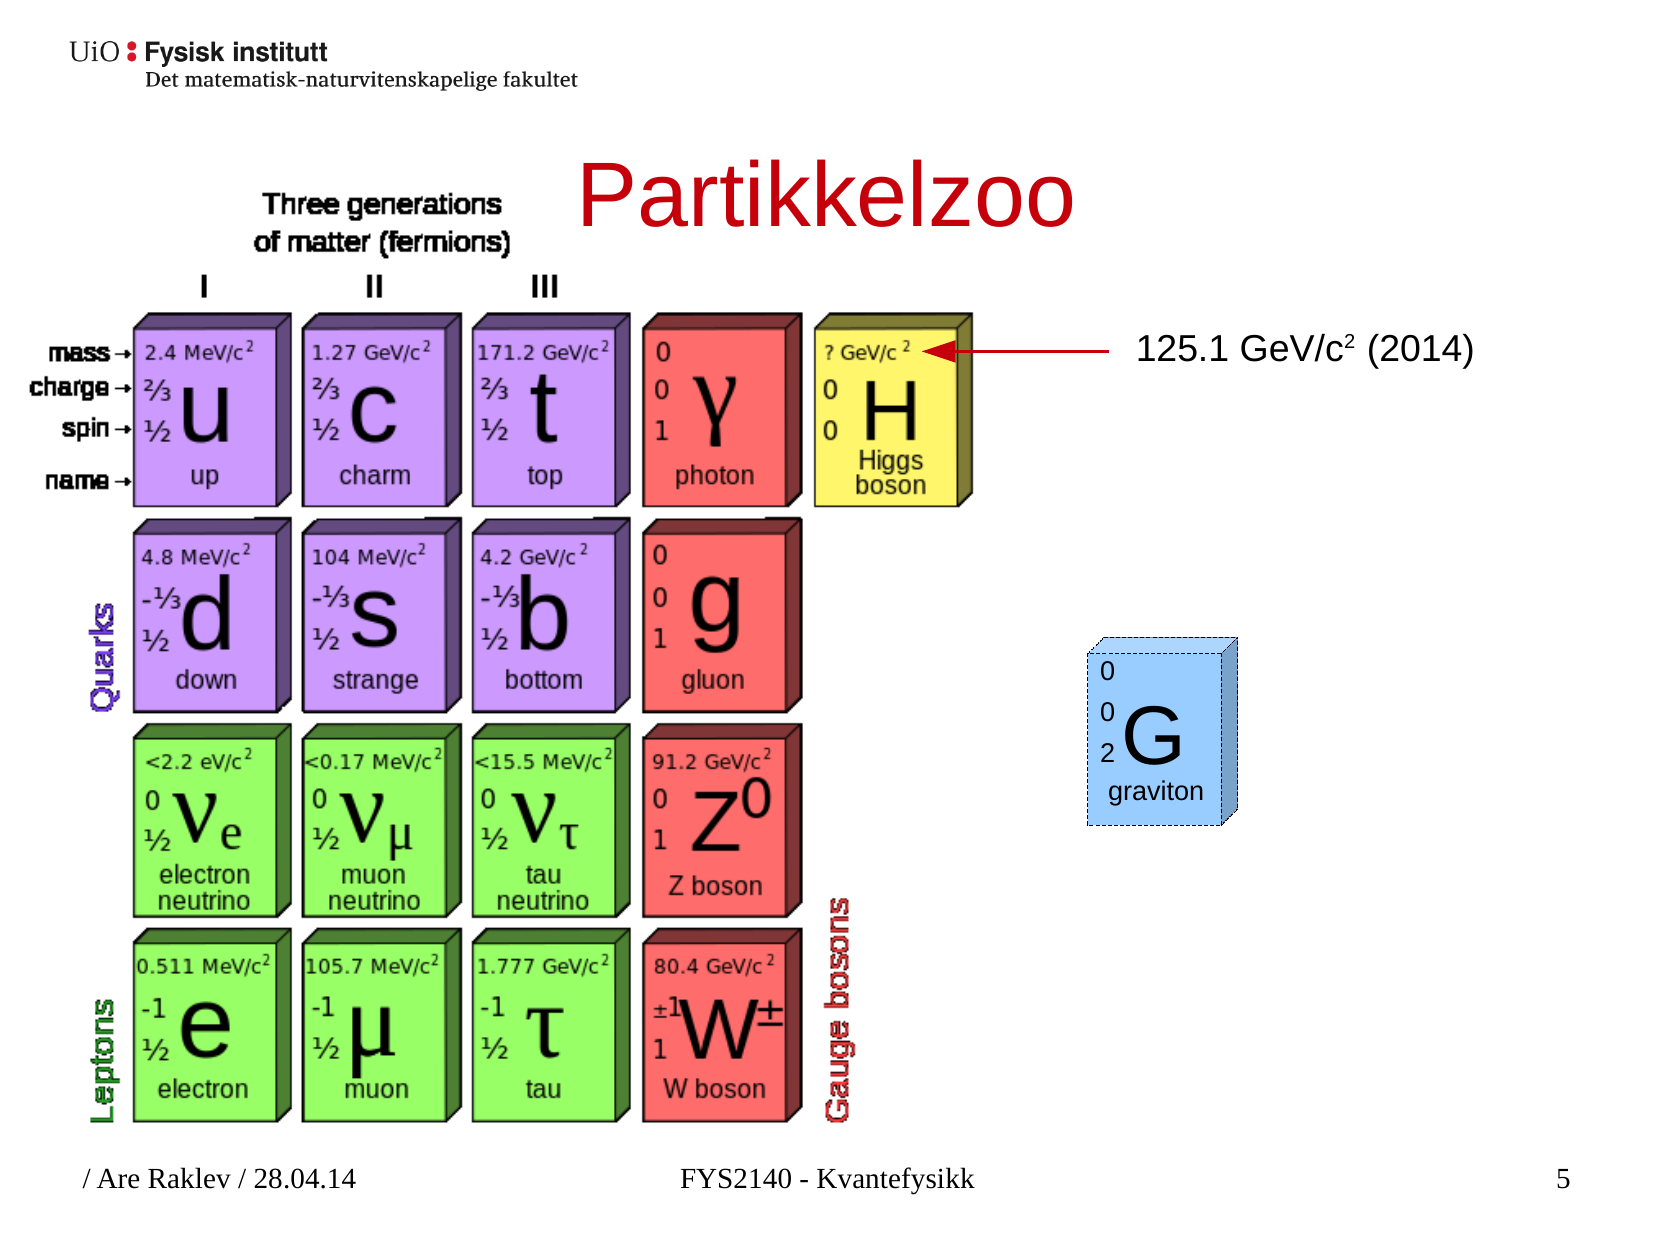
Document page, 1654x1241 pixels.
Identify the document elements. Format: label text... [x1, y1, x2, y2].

text_box [1087, 776, 1233, 826]
text_box 2 [1085, 730, 1123, 776]
title Partikkelzoo [82, 90, 1571, 298]
text_box [1123, 637, 1238, 768]
picture [68, 37, 581, 93]
text_box 0 [1085, 689, 1123, 730]
text_box G [1123, 682, 1232, 768]
picture [0, 167, 1006, 1149]
text_box graviton [1093, 768, 1281, 814]
text_box 125.1 GeV/c2 (2014) [1121, 319, 1497, 377]
text_box 0 [1085, 648, 1123, 689]
